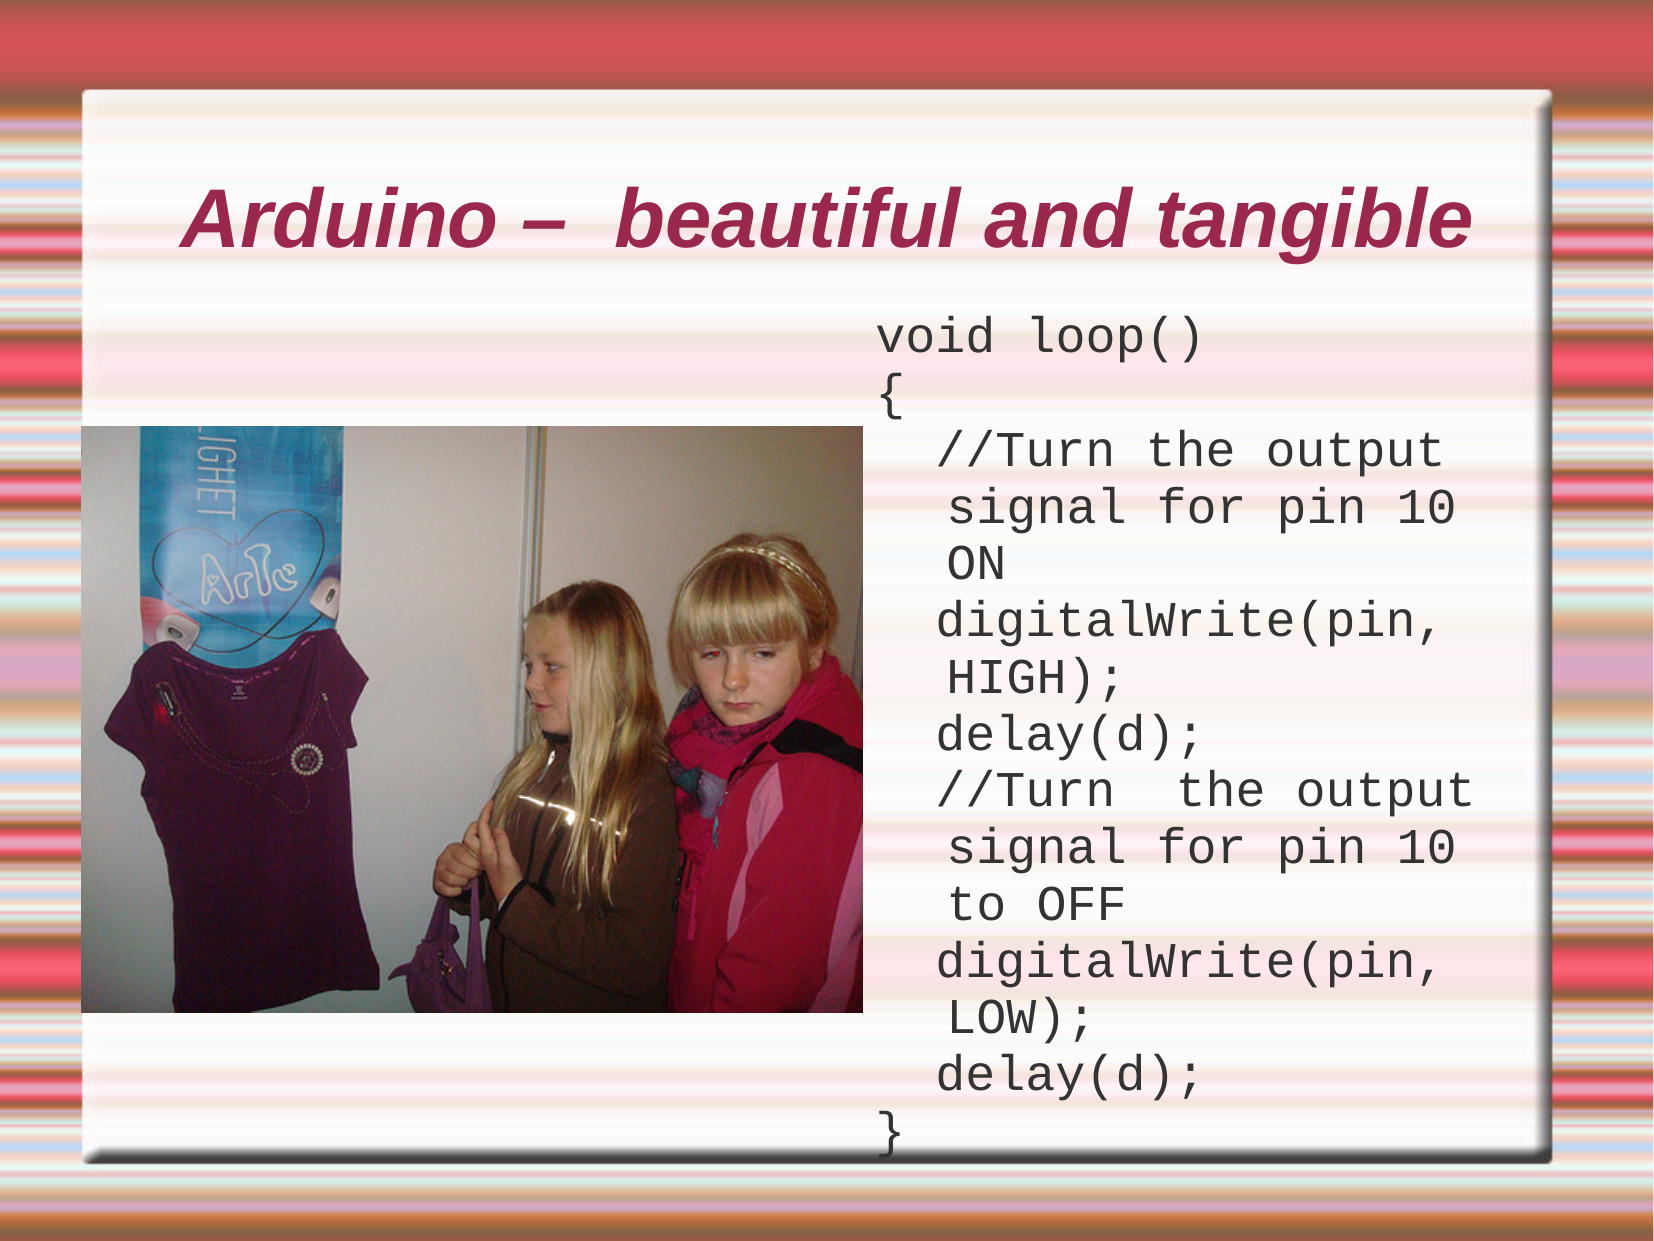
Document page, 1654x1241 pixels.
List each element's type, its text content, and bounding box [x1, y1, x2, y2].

picture [0, 0, 1654, 1241]
title Arduino – beautiful and tangible [121, 114, 1534, 322]
list void loop() { //Turn the output signal for pin 10 ON digitalWrite(pin, HIGH); delay(d); //Turn the output signal for pin 10 to OFF digitalWrite(pin, LOW); delay(d); } [863, 311, 1538, 1163]
